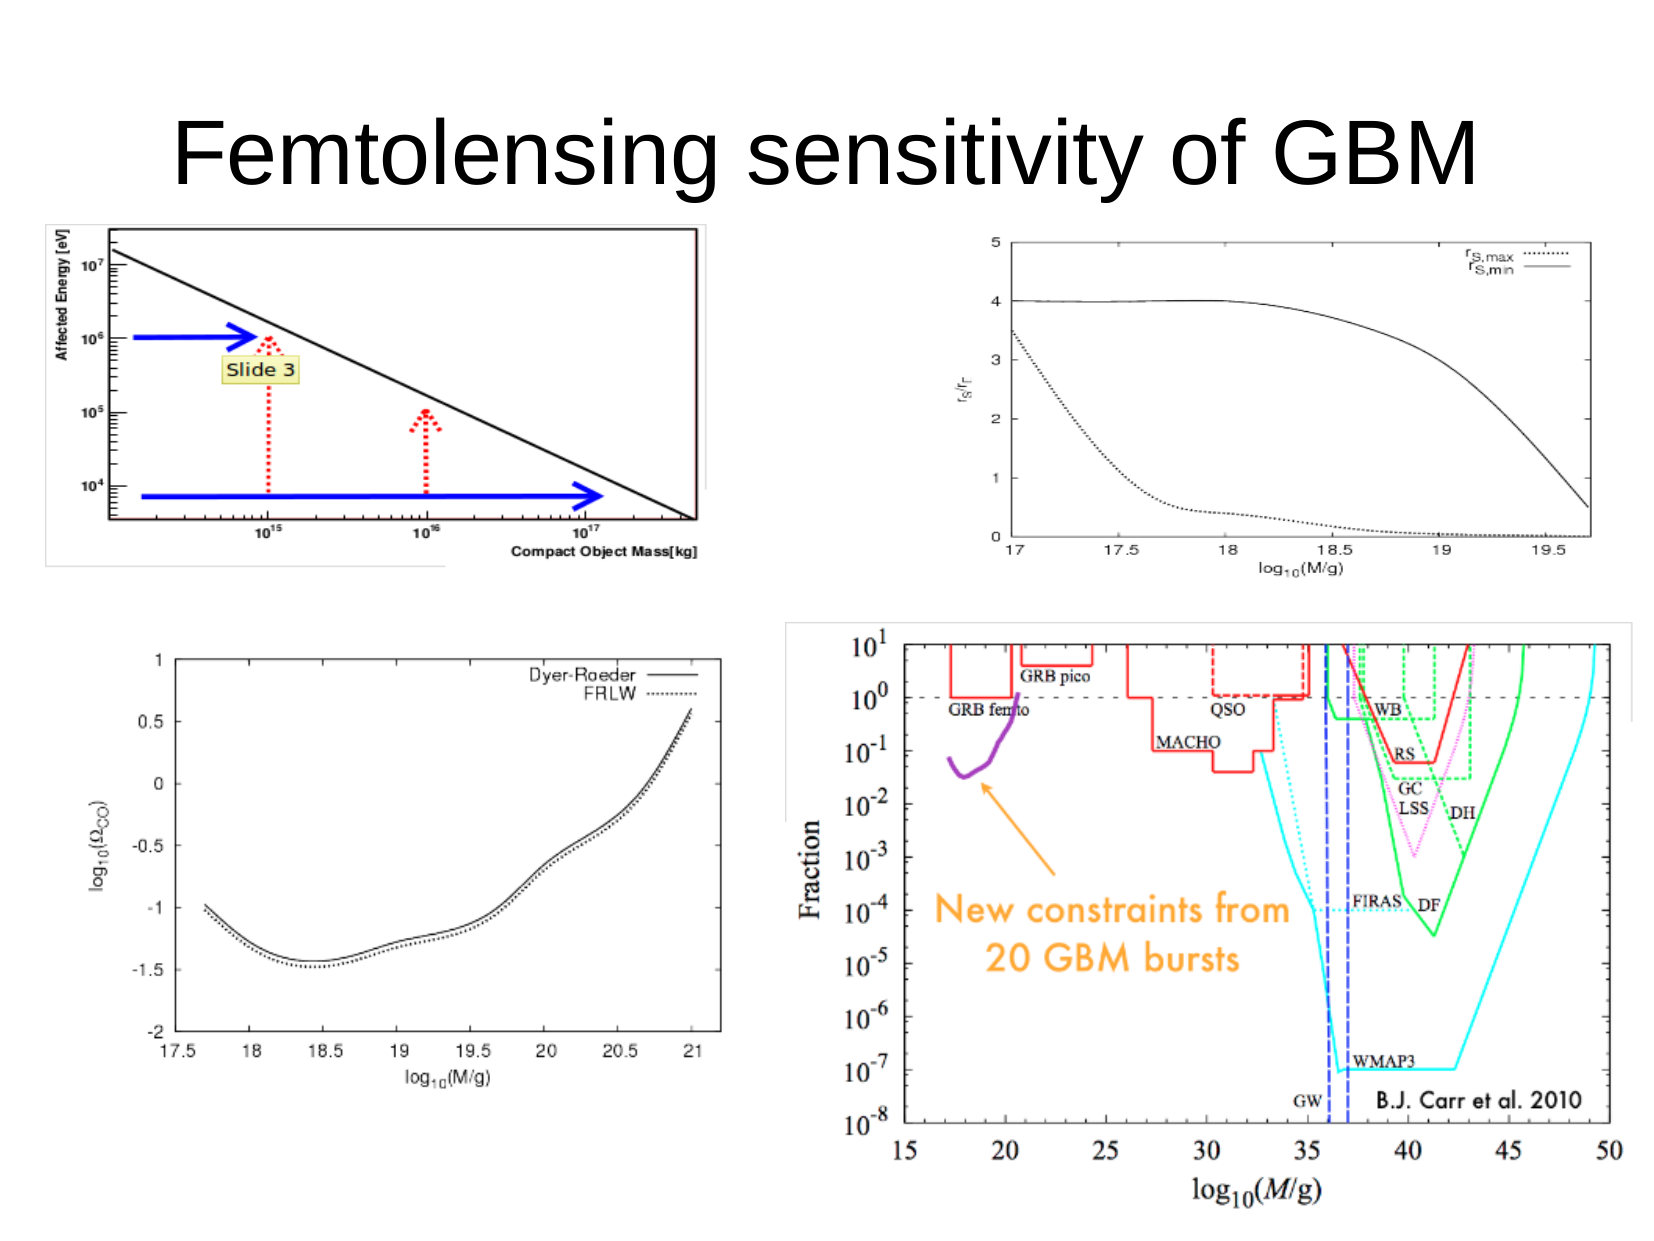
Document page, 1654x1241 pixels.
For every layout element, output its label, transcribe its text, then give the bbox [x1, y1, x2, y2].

title Femtolensing sensitivity of GBM [82, 49, 1571, 257]
picture [785, 622, 1636, 1216]
picture [70, 635, 736, 1096]
picture [45, 224, 710, 571]
picture [950, 229, 1606, 586]
